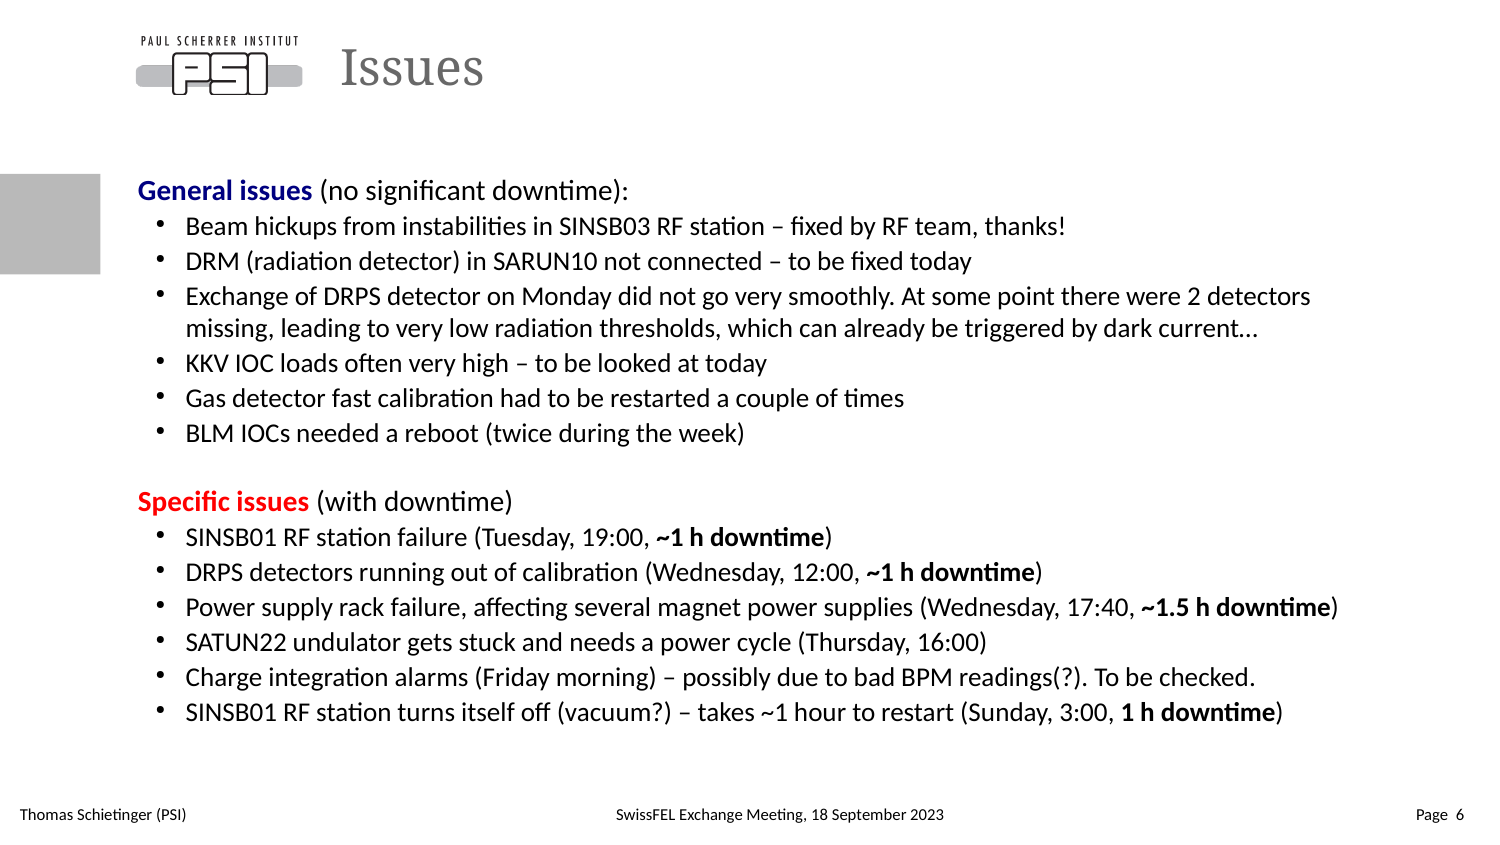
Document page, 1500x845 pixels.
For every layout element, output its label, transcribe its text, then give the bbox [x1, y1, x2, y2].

title Issues [340, 35, 1442, 98]
list General issues (no significant downtime): Beam hickups from instabilities in SINSB03 RF station – fixed by RF team, thanks! DRM (radiation detector) in SARUN10 not connected – to be fixed today Exchange of DRPS detector on Monday did not go very smoothly. At some point there were 2 detectors missing, leading to very low radiation thresholds, which can already be triggered by dark current… KKV IOC loads often very high – to be looked at today Gas detector fast calibration had to be restarted a couple of times BLM IOCs needed a reboot (twice during the week) Specific issues (with downtime) SINSB01 RF station failure (Tuesday, 19:00, ~1 h downtime) DRPS detectors running out of calibration (Wednesday, 12:00, ~1 h downtime) Power supply rack failure, affecting several magnet power supplies (Wednesday, 17:40, ~1.5 h downtime) SATUN22 undulator gets stuck and needs a power cycle (Thursday, 16:00) Charge integration alarms (Friday morning) – possibly due to bad BPM readings(?). To be checked. SINSB01 RF station turns itself off (vacuum?) – takes ~1 hour to restart (Sunday, 3:00, 1 h downtime) [137, 136, 1394, 753]
